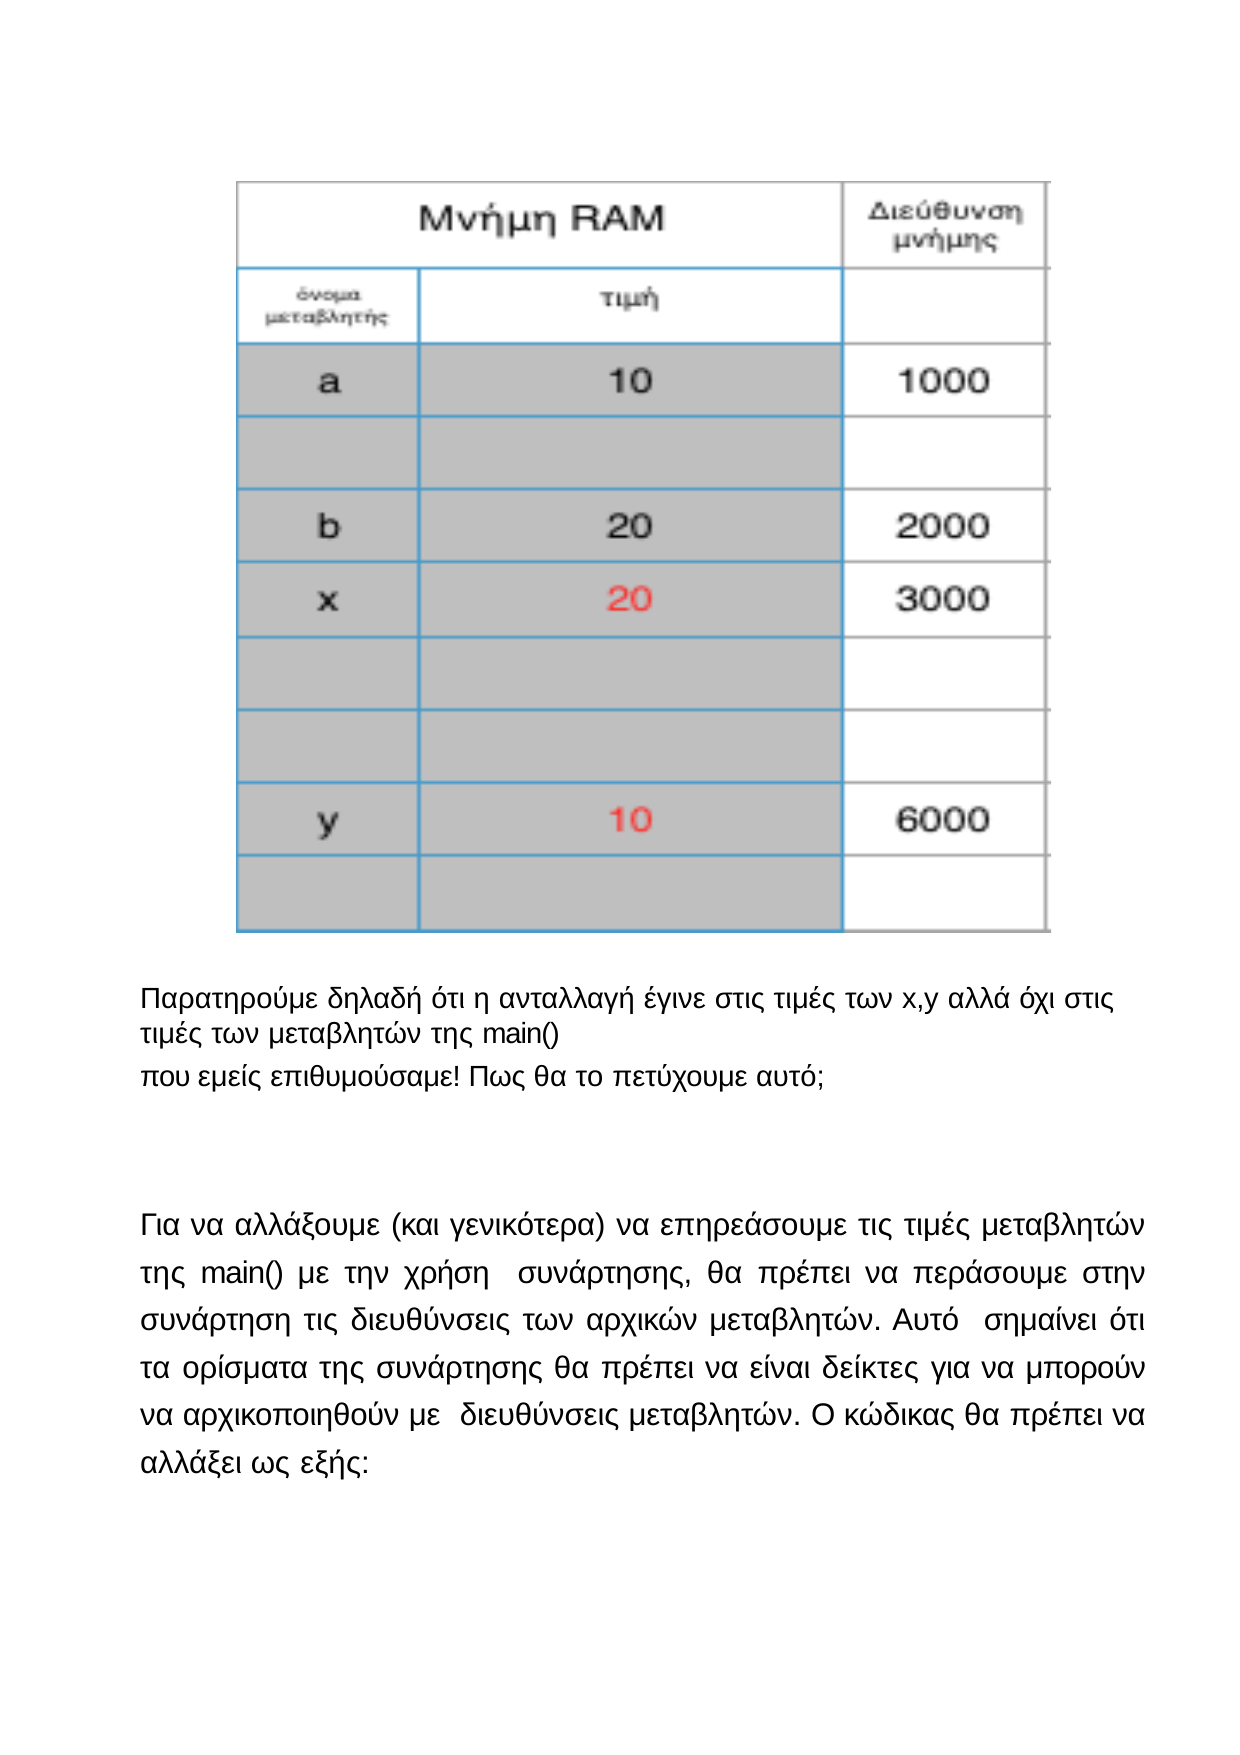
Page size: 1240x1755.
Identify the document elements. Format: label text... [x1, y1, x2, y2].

text_box Για να αλλάξουμε (και γενικότερα) να επηρεάσουμε τις τιμές μεταβλητών της main() με την χρήση συνάρτησης, θα πρέπει να περάσουμε στην συνάρτηση τις διευθύνσεις των αρχικών μεταβλητών. Αυτό σημαίνει ότι τα ορίσματα της συνάρτησης θα πρέπει να είναι δείκτες για να μπορούν να αρχικοποιηθούν με διευθύνσεις μεταβλητών. Ο κώδικας θα πρέπει να αλλάξει ως εξής: [138, 1192, 1146, 1480]
text_box [236, 181, 1052, 933]
text_box Παρατηρούμε δηλαδή ότι η ανταλλαγή έγινε στις τιμές των x,y αλλά όχι στις τιμές των μεταβλητών της main() που εμείς επιθυμούσαμε! Πως θα το πετύχουμε αυτό; [138, 968, 1146, 1093]
